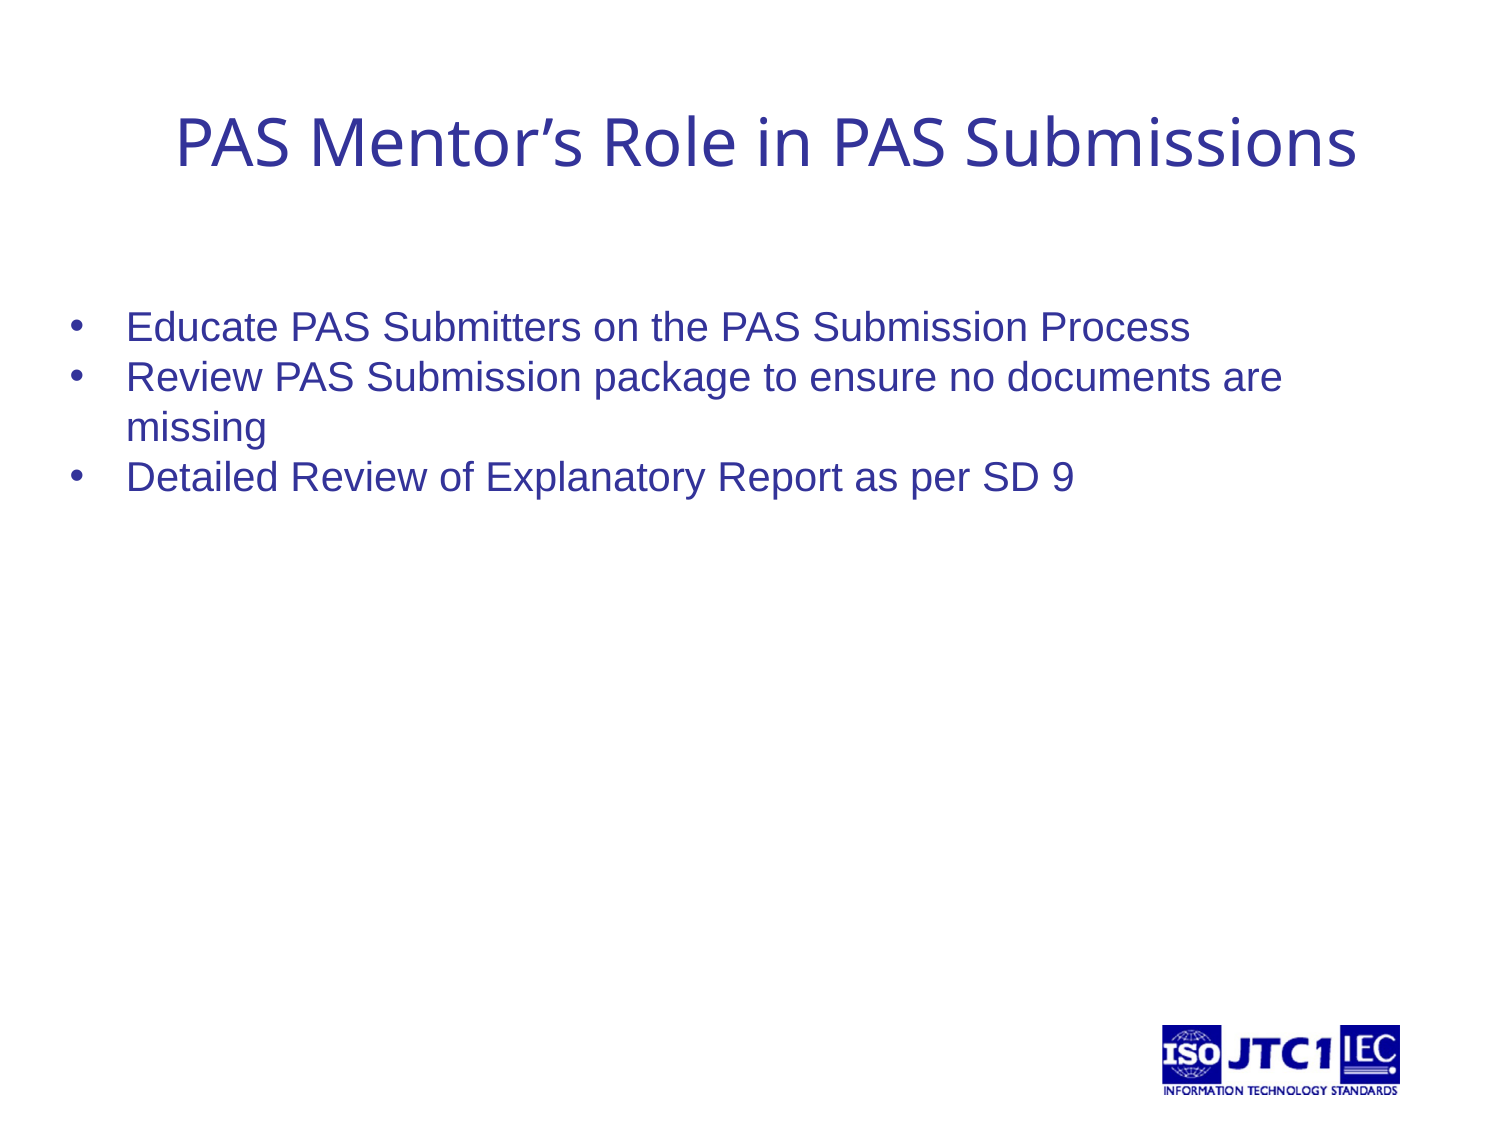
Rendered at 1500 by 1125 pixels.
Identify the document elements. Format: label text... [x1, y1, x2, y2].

list Educate PAS Submitters on the PAS Submission Process Review PAS Submission package to ensure no documents are missing Detailed Review of Explanatory Report as per SD 9 [69, 299, 1431, 553]
title PAS Mentor’s Role in PAS Submissions [174, 99, 1375, 181]
picture [1162, 1025, 1400, 1095]
